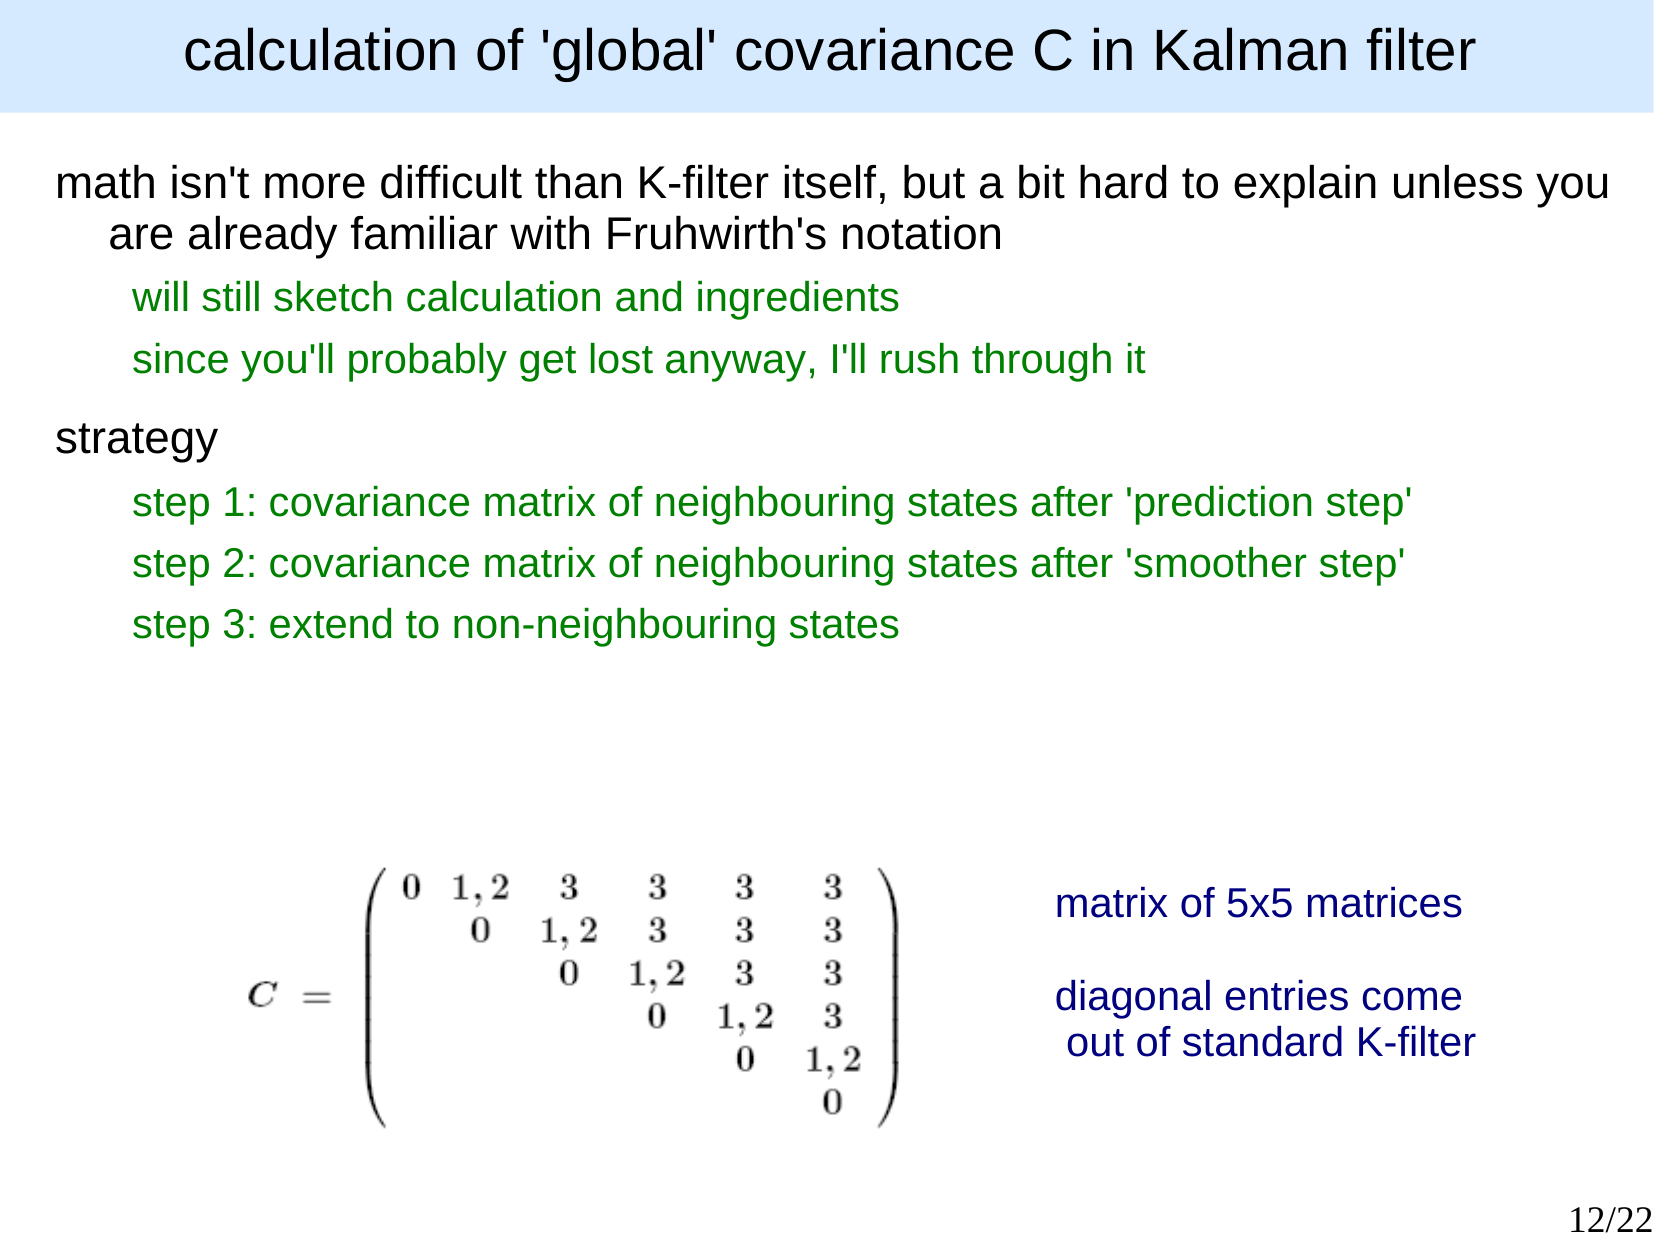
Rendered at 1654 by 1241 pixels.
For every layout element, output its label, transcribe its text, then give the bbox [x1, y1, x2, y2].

title calculation of 'global' covariance C in Kalman filter [86, 0, 1576, 101]
text_box matrix of 5x5 matrices diagonal entries come out of standard K-filter [1028, 871, 1505, 1135]
list math isn't more difficult than K-filter itself, but a bit hard to explain unless you are already familiar with Fruhwirth's notation will still sketch calculation and ingredients since you'll probably get lost anyway, I'll rush through it strategy step 1: covariance matrix of neighbouring states after 'prediction step' step 2: covariance matrix of neighbouring states after 'smoother step' step 3: extend to non-neighbouring states [37, 156, 1613, 776]
picture [217, 847, 921, 1148]
